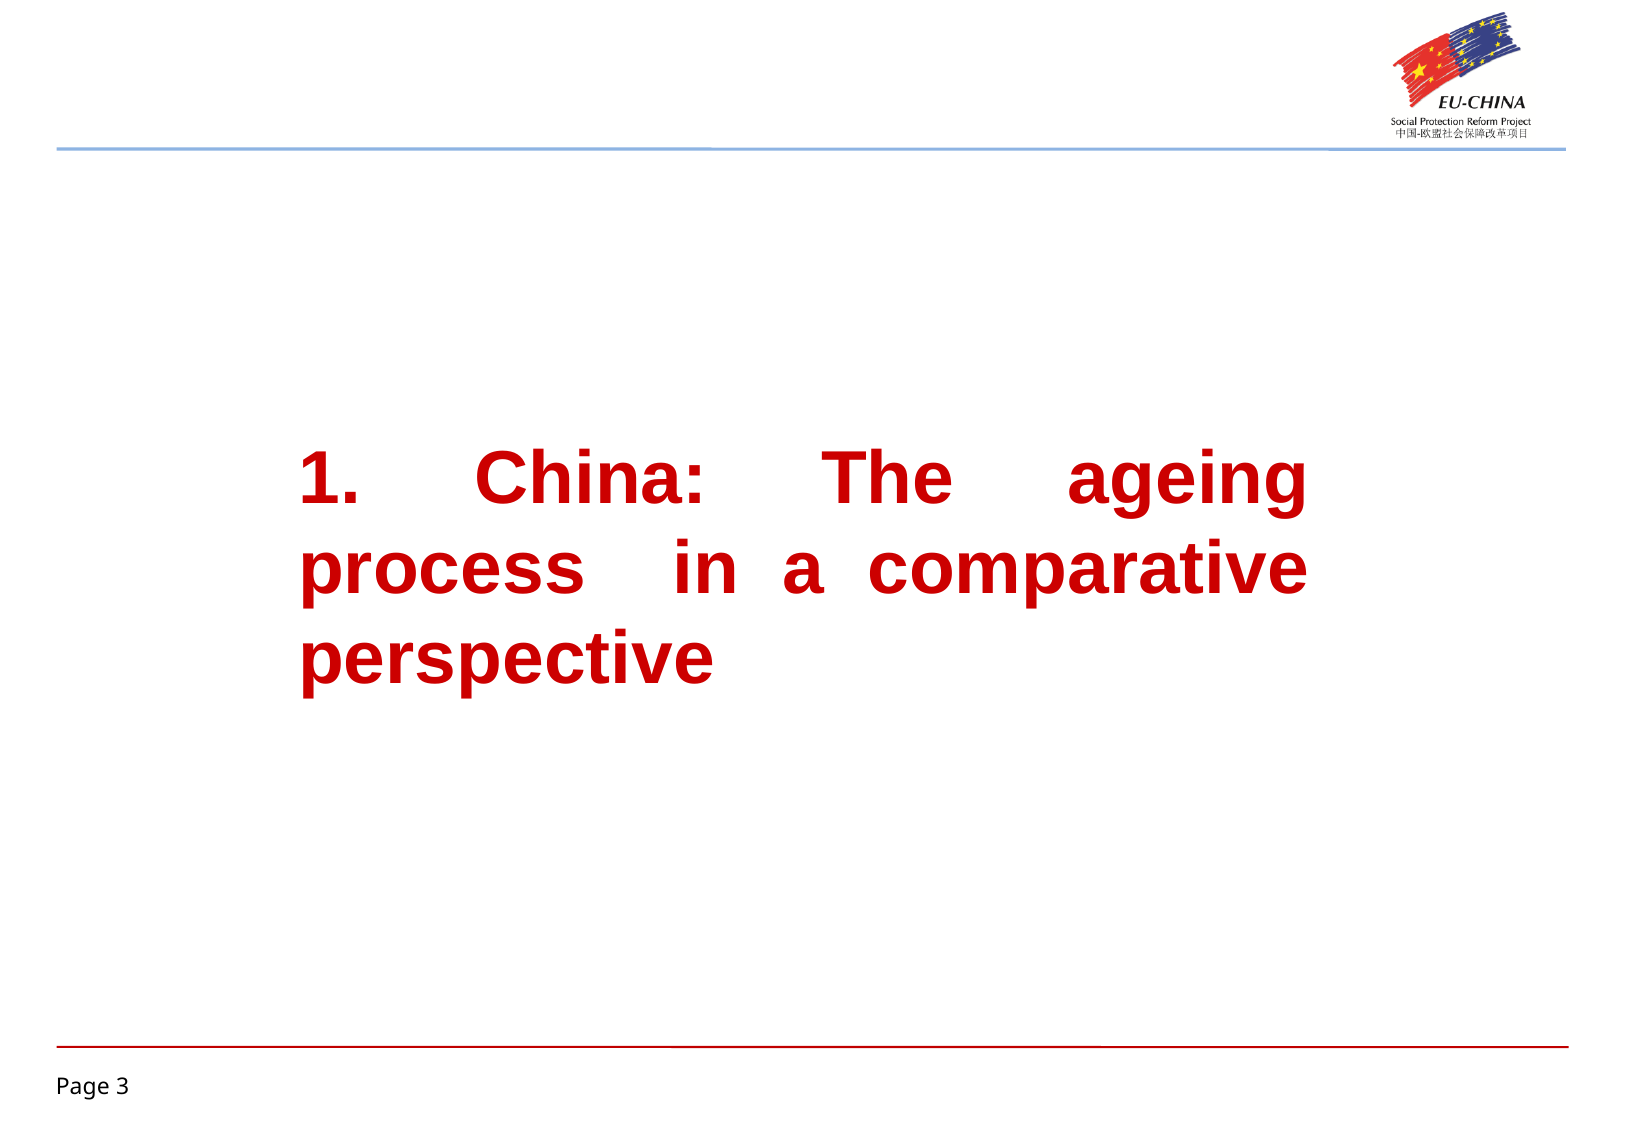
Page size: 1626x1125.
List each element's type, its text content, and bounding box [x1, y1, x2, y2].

picture [1386, 0, 1536, 147]
text_box 1. China: The ageing process in a comparative perspective [283, 420, 1325, 626]
